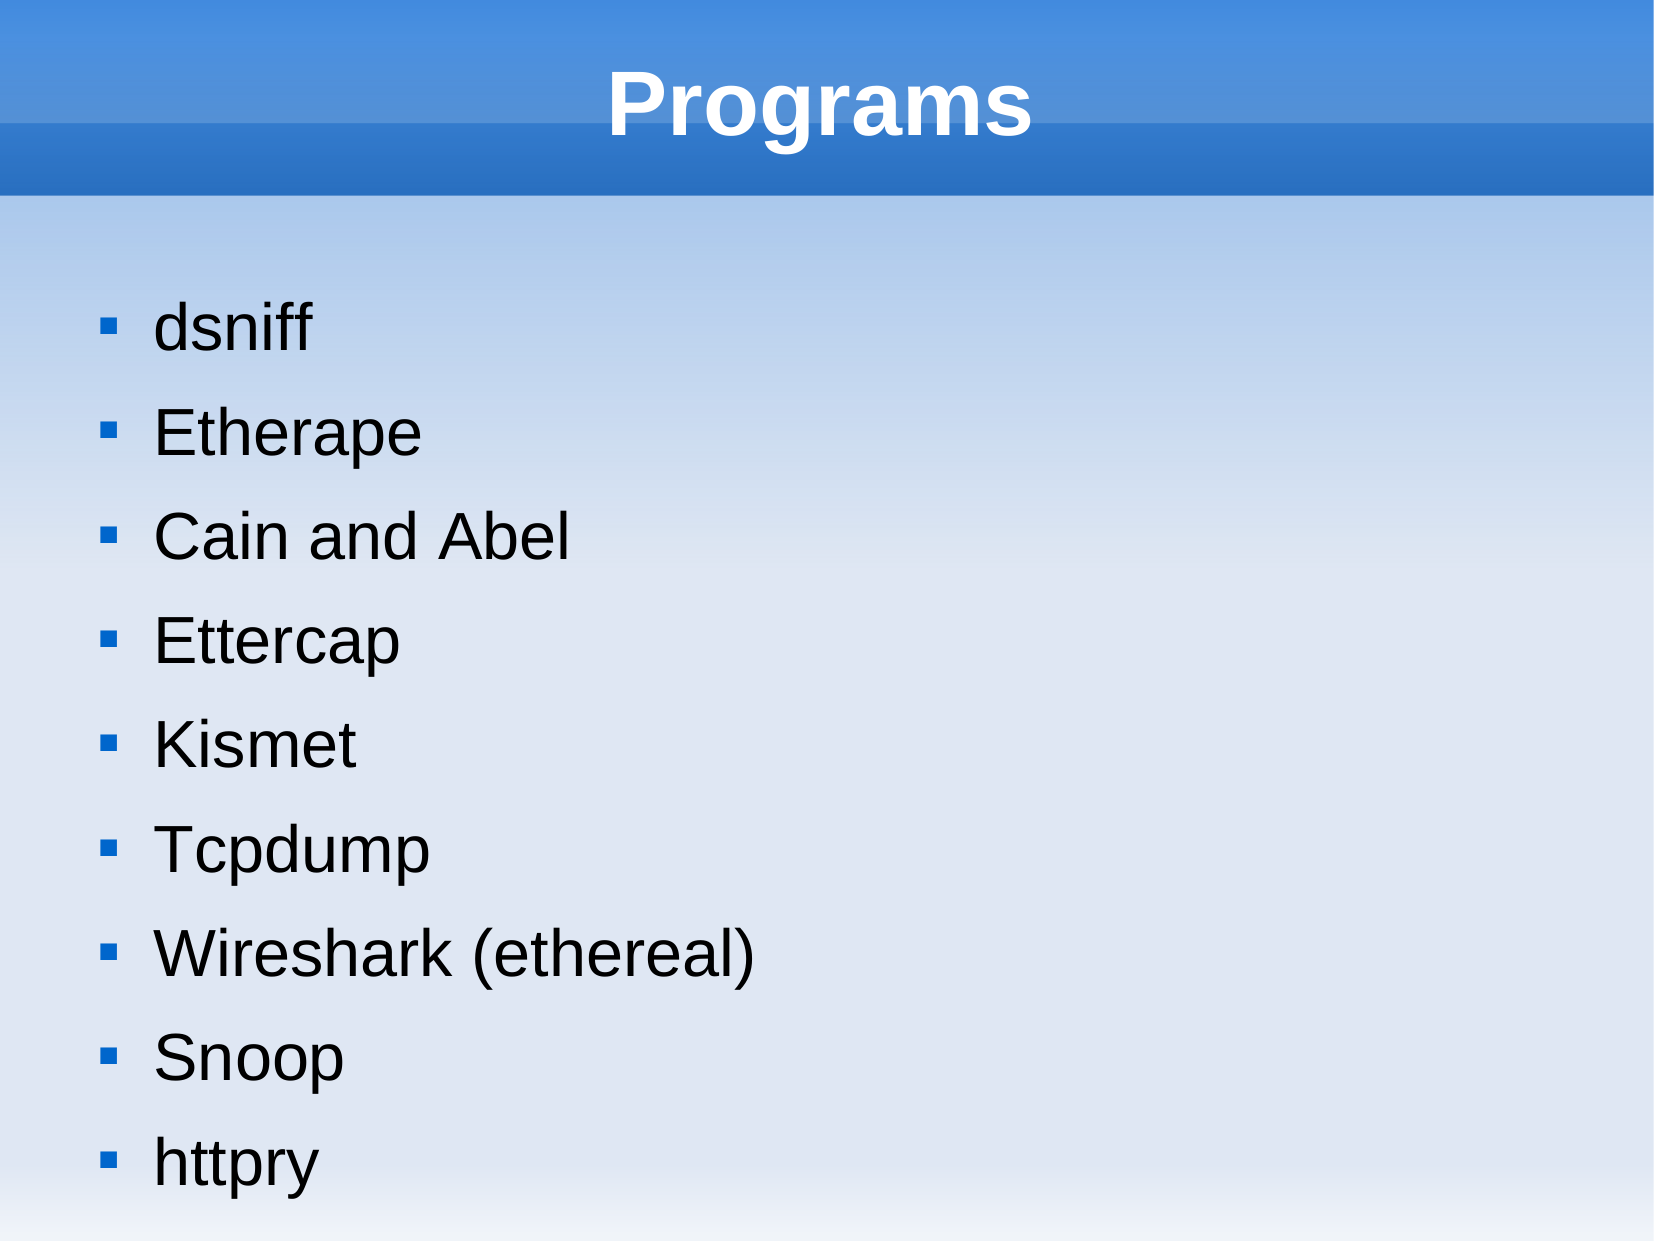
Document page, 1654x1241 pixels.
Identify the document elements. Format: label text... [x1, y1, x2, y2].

list dsniff Etherape Cain and Abel Ettercap Kismet Tcpdump Wireshark (ethereal) Snoop httpry [82, 290, 1571, 1200]
picture [0, 0, 1654, 1241]
title Programs [76, 7, 1565, 200]
